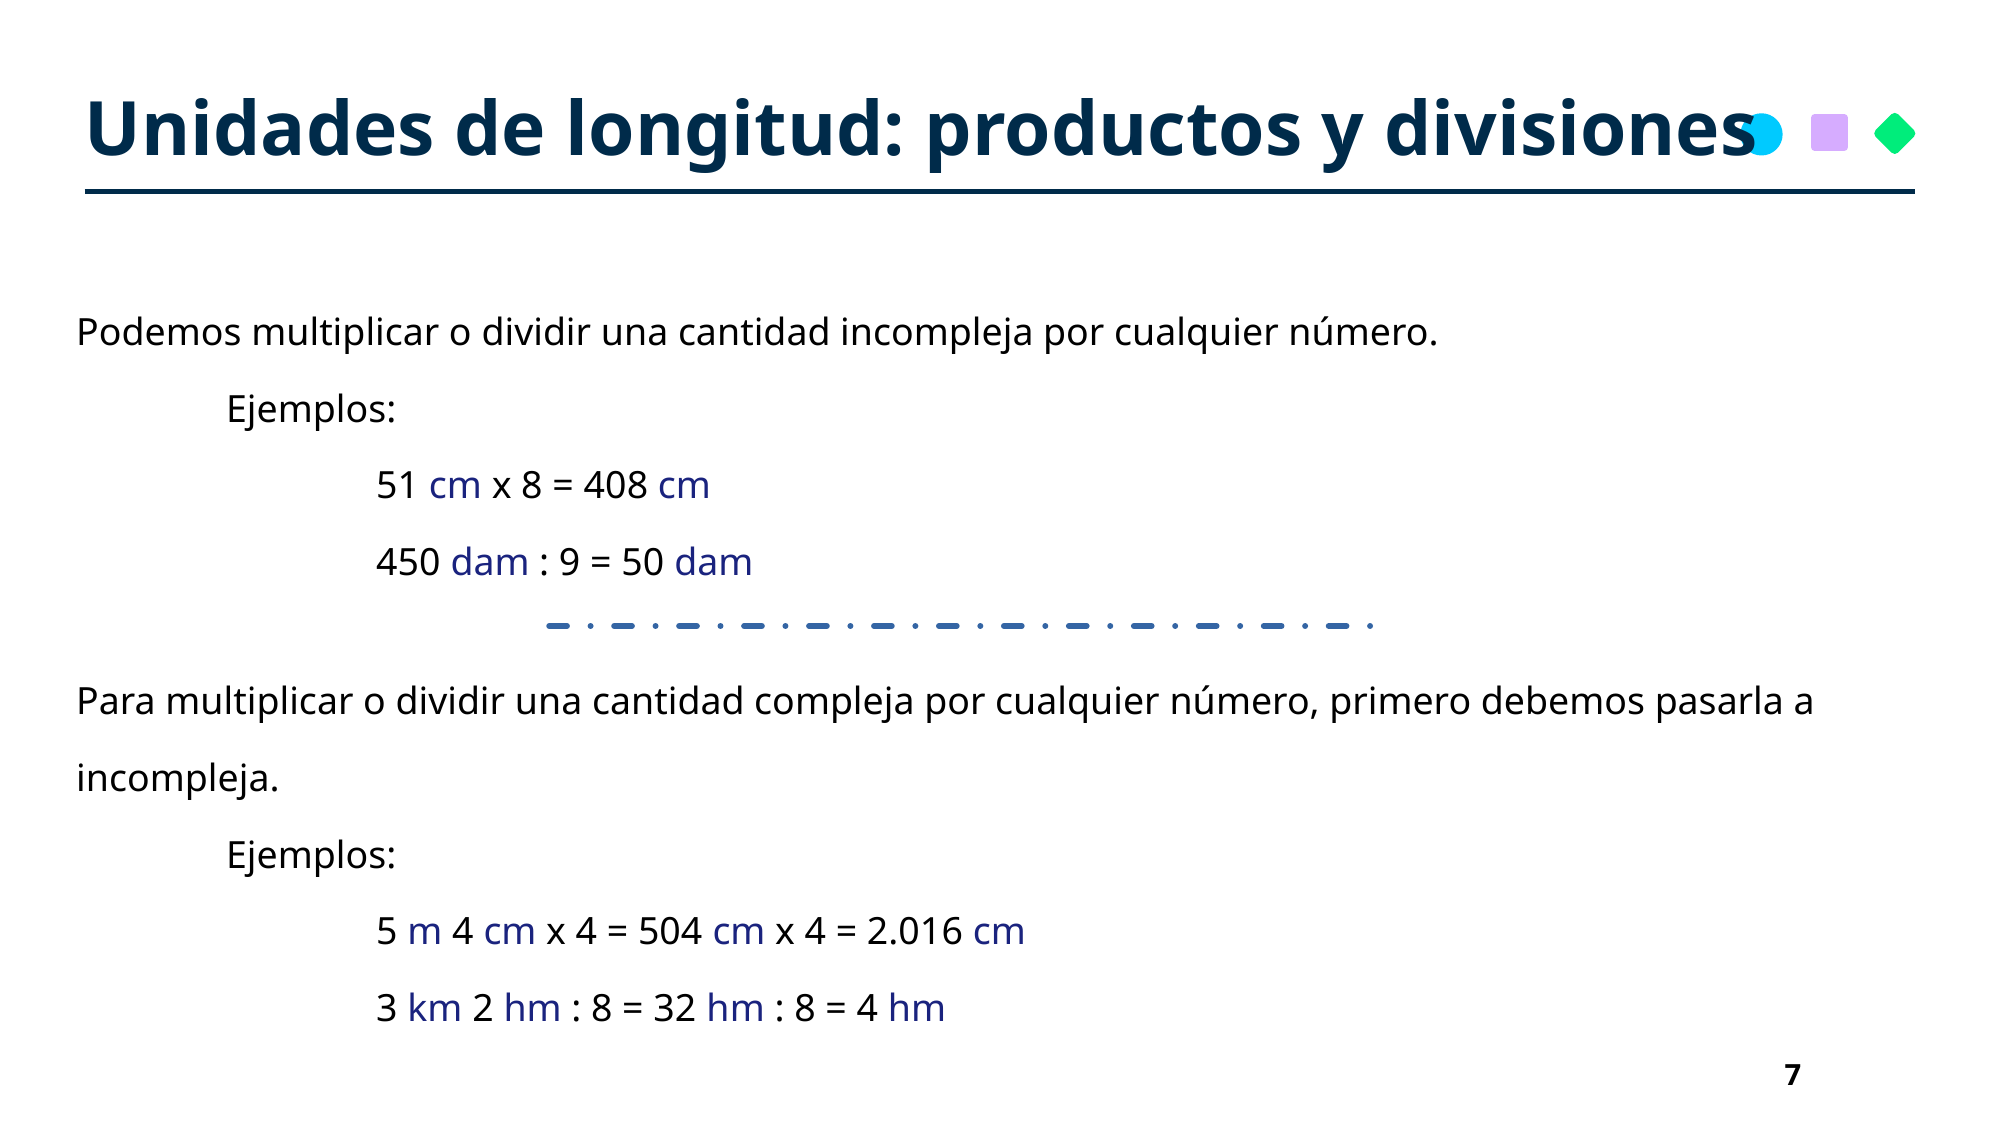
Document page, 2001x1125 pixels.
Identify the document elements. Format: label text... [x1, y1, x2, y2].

title Unidades de longitud: productos y divisiones [84, 0, 1831, 178]
text_box Para multiplicar o dividir una cantidad compleja por cualquier número, primero debemos pasarla a incompleja. Ejemplos: 5 m 4 cm x 4 = 504 cm x 4 = 2.016 cm 3 km 2 hm : 8 = 32 hm : 8 = 4 hm [76, 649, 1979, 1001]
text_box Podemos multiplicar o dividir una cantidad incompleja por cualquier número. Ejemplos: 51 cm x 8 = 408 cm 450 dam : 9 = 50 dam [76, 280, 1536, 562]
